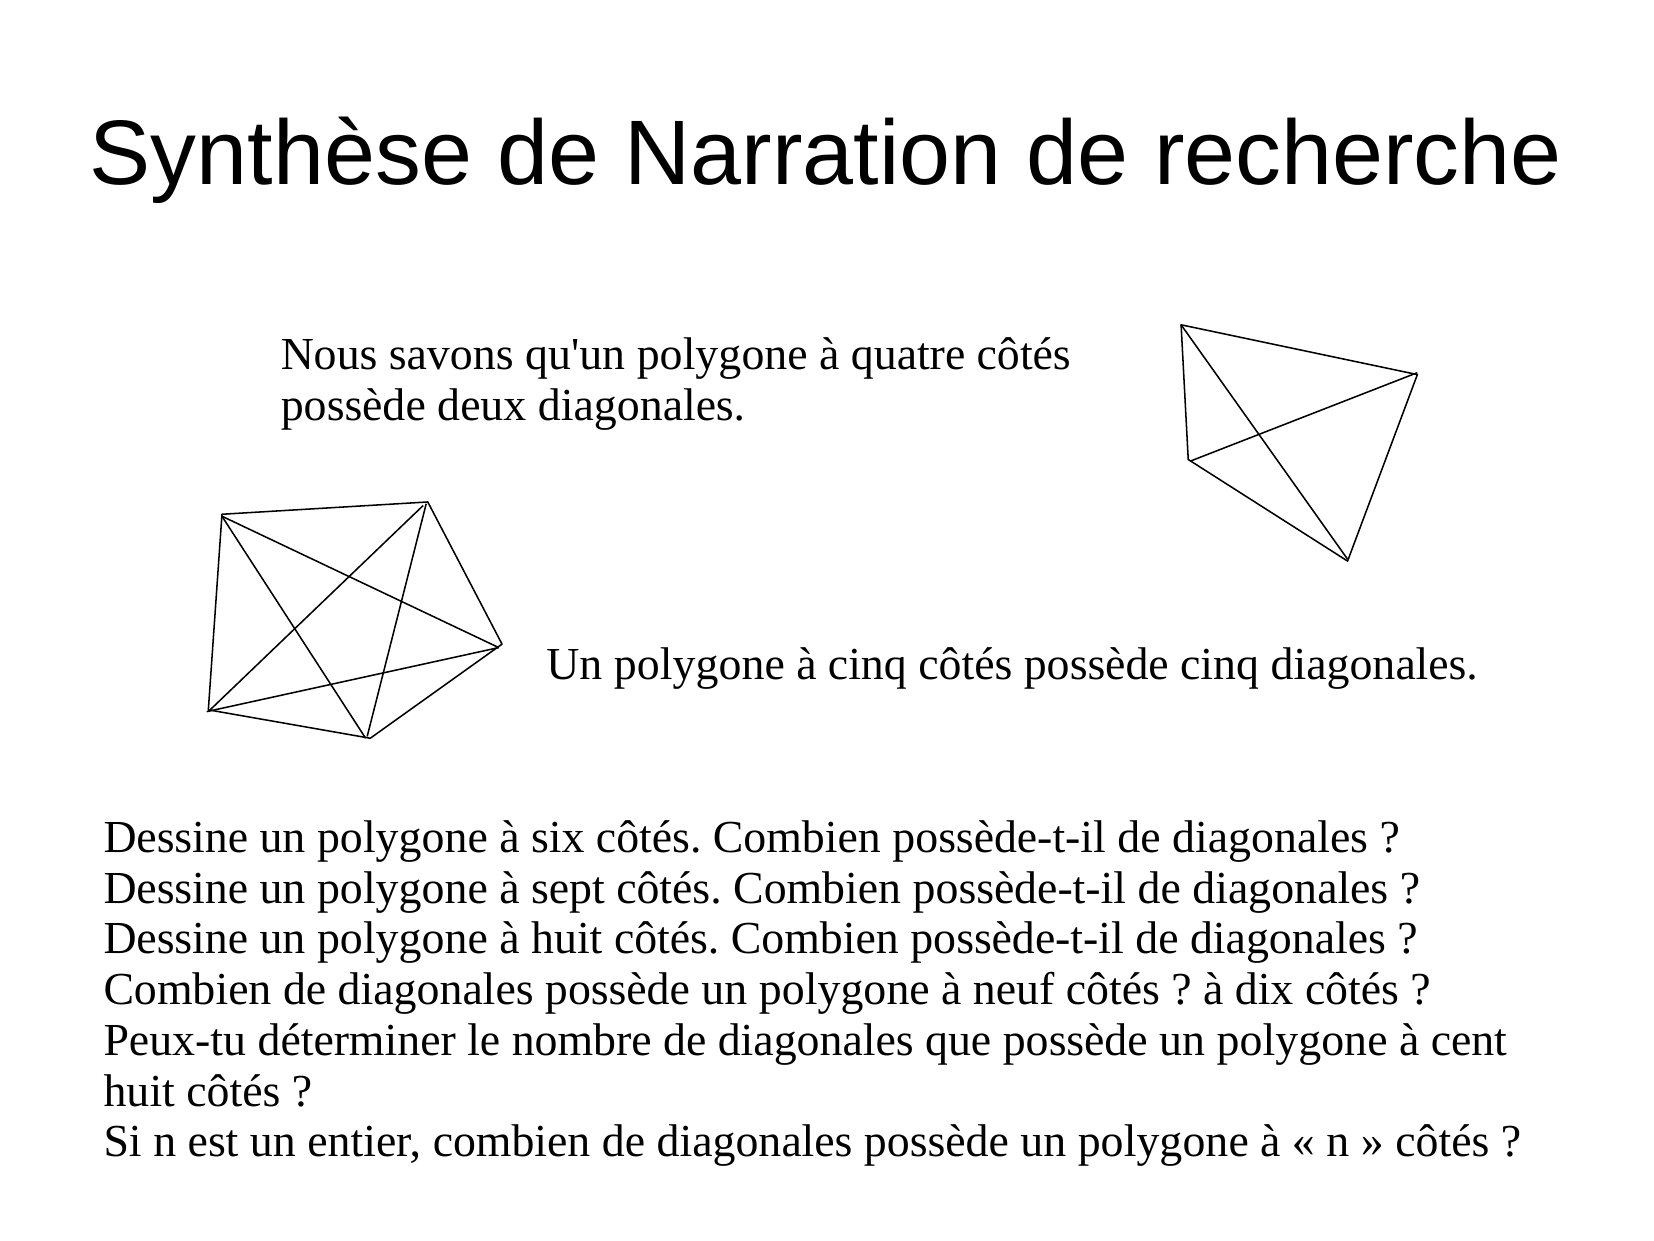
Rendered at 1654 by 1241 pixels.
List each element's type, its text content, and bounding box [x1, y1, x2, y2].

text_box [214, 686, 363, 737]
text_box [1183, 325, 1411, 433]
text_box Dessine un polygone à six côtés. Combien possède-t-il de diagonales ? Dessine un polygone à sept côtés. Combien possède-t-il de diagonales ? Dessine un polygone à huit côtés. Combien possède-t-il de diagonales ? Combien de diagonales possède un polygone à neuf côtés ? à dix côtés ? Peux-tu déterminer le nombre de diagonales que possède un polygone à cent huit côtés ? Si n est un entier, combien de diagonales possède un polygone à « n » côtés ? [88, 767, 1595, 1211]
text_box Un polygone à cinq côtés possède cinq diagonales. [531, 620, 1506, 709]
text_box Nous savons qu'un polygone à quatre côtés possède deux diagonales. [265, 295, 1654, 465]
text_box [1262, 374, 1418, 558]
text_box [226, 520, 346, 626]
text_box [1192, 436, 1349, 562]
text_box [208, 518, 293, 709]
text_box [352, 507, 424, 599]
text_box [297, 578, 400, 683]
text_box [333, 675, 381, 735]
text_box [367, 650, 494, 739]
text_box [221, 501, 503, 646]
text_box [214, 631, 328, 709]
text_box [385, 603, 493, 671]
title Synthèse de Narration de recherche [82, 49, 1571, 257]
text_box [1181, 328, 1256, 460]
